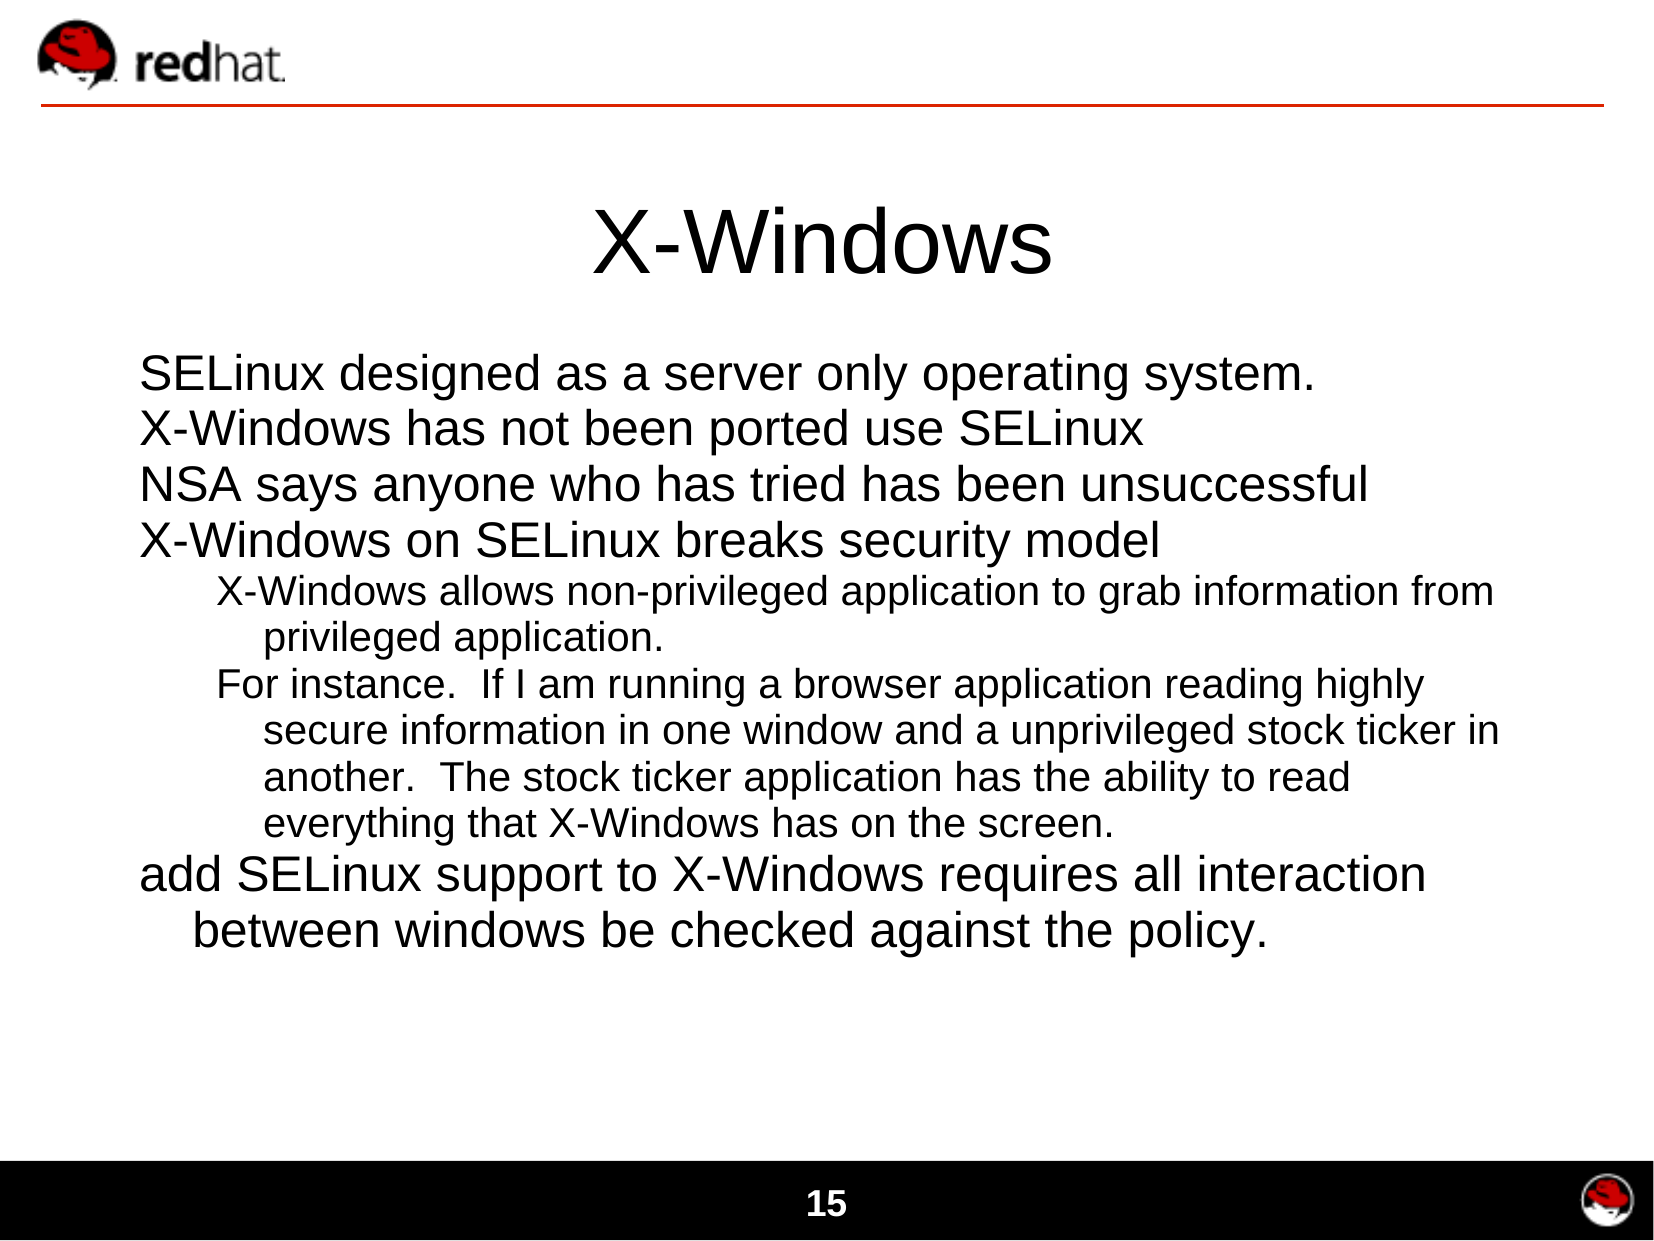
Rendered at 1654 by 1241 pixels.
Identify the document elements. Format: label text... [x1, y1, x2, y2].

picture [1576, 1170, 1639, 1233]
list SELinux designed as a server only operating system. X-Windows has not been ported use SELinux NSA says anyone who has tried has been unsuccessful X-Windows on SELinux breaks security model X-Windows allows non-privileged application to grab information from privileged application. For instance. If I am running a browser application reading highly secure information in one window and a unprivileged stock ticker in another. The stock ticker application has the ability to read everything that X-Windows has on the screen. add SELinux support to X-Windows requires all interaction between windows be checked against the policy. [121, 344, 1534, 1163]
picture [36, 17, 285, 101]
title X-Windows [117, 137, 1530, 346]
